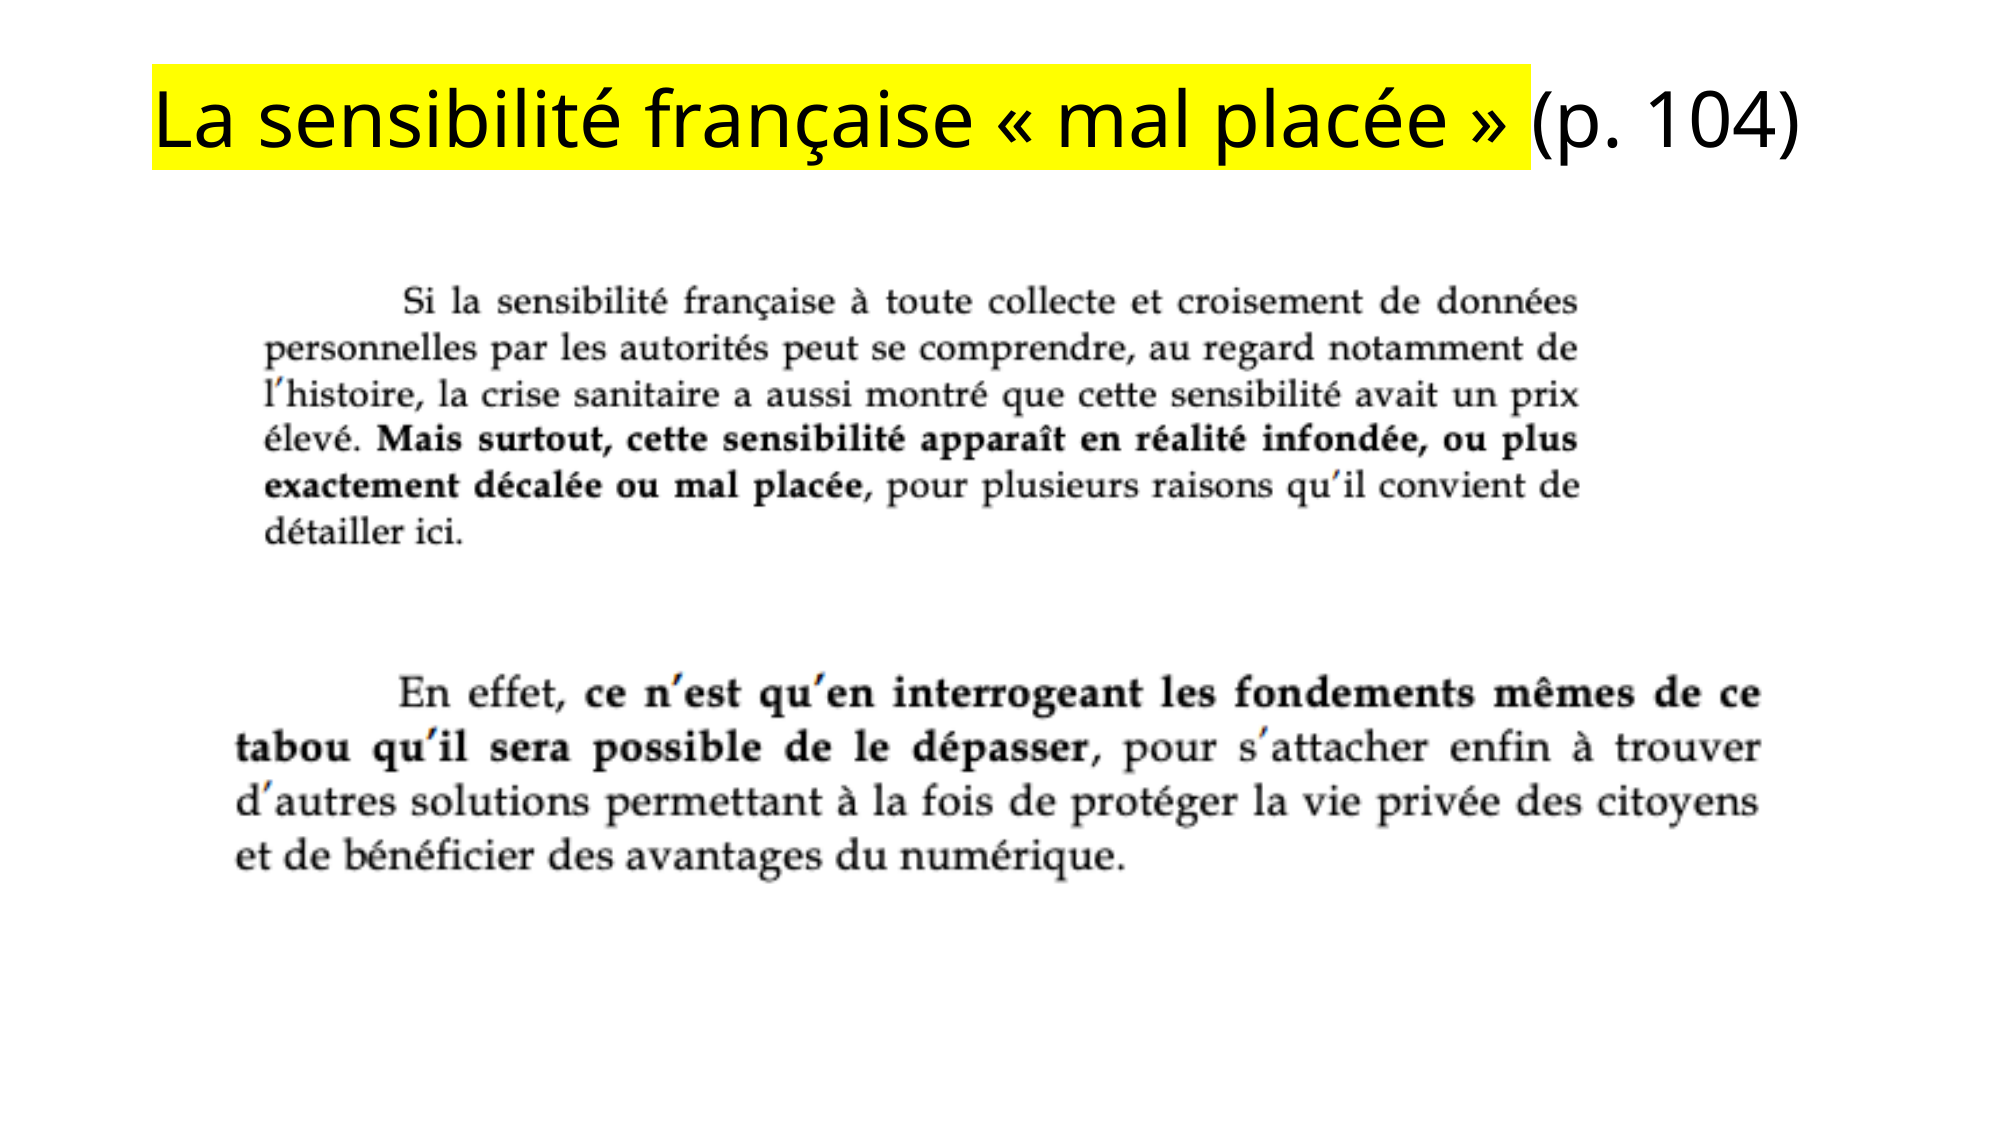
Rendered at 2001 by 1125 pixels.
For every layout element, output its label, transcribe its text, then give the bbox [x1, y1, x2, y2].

picture [243, 272, 1610, 563]
picture [203, 656, 1797, 911]
title La sensibilité française « mal placée » (p. 104) [137, 59, 1863, 278]
